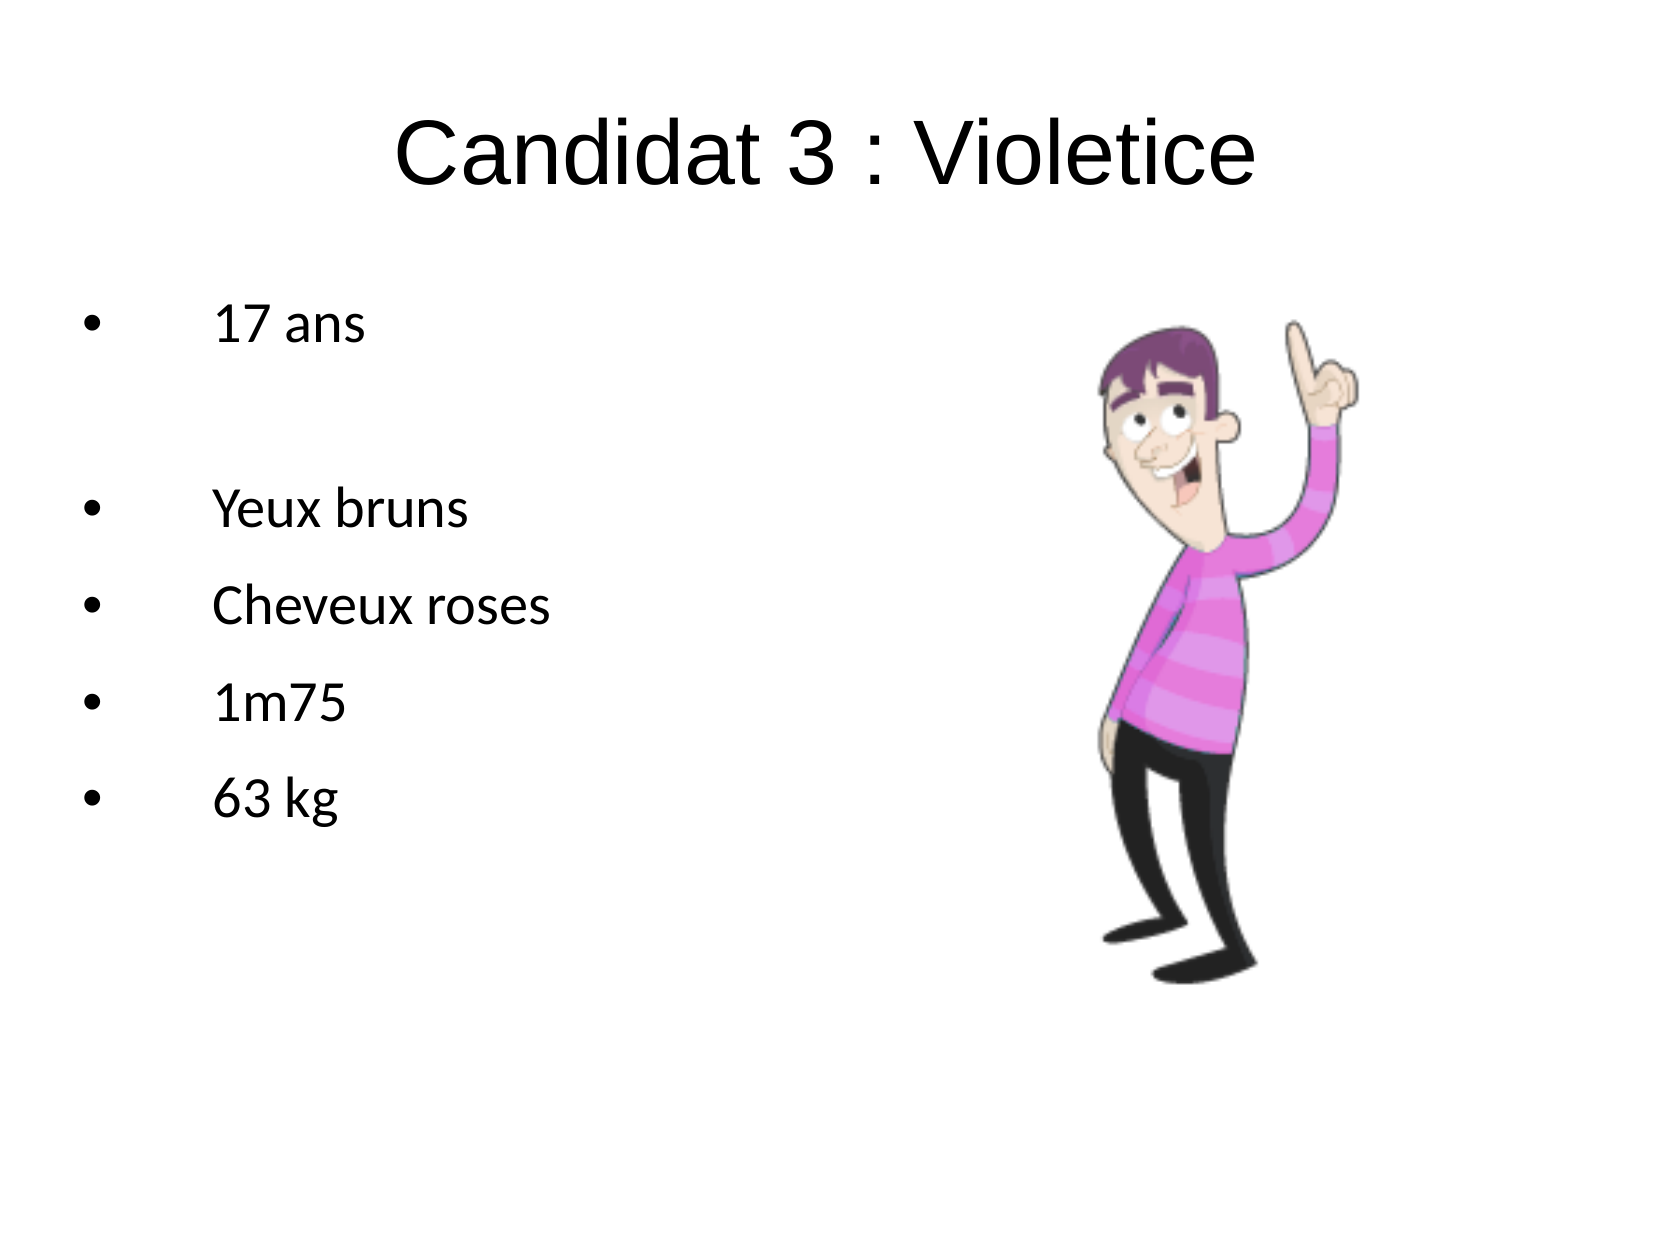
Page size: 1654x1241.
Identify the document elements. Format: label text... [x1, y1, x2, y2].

list • 17 ans • Yeux bruns • Cheveux roses • 1m75 • 63 kg [82, 290, 809, 1010]
picture [981, 290, 1435, 1010]
title Candidat 3 : Violetice [82, 49, 1571, 257]
